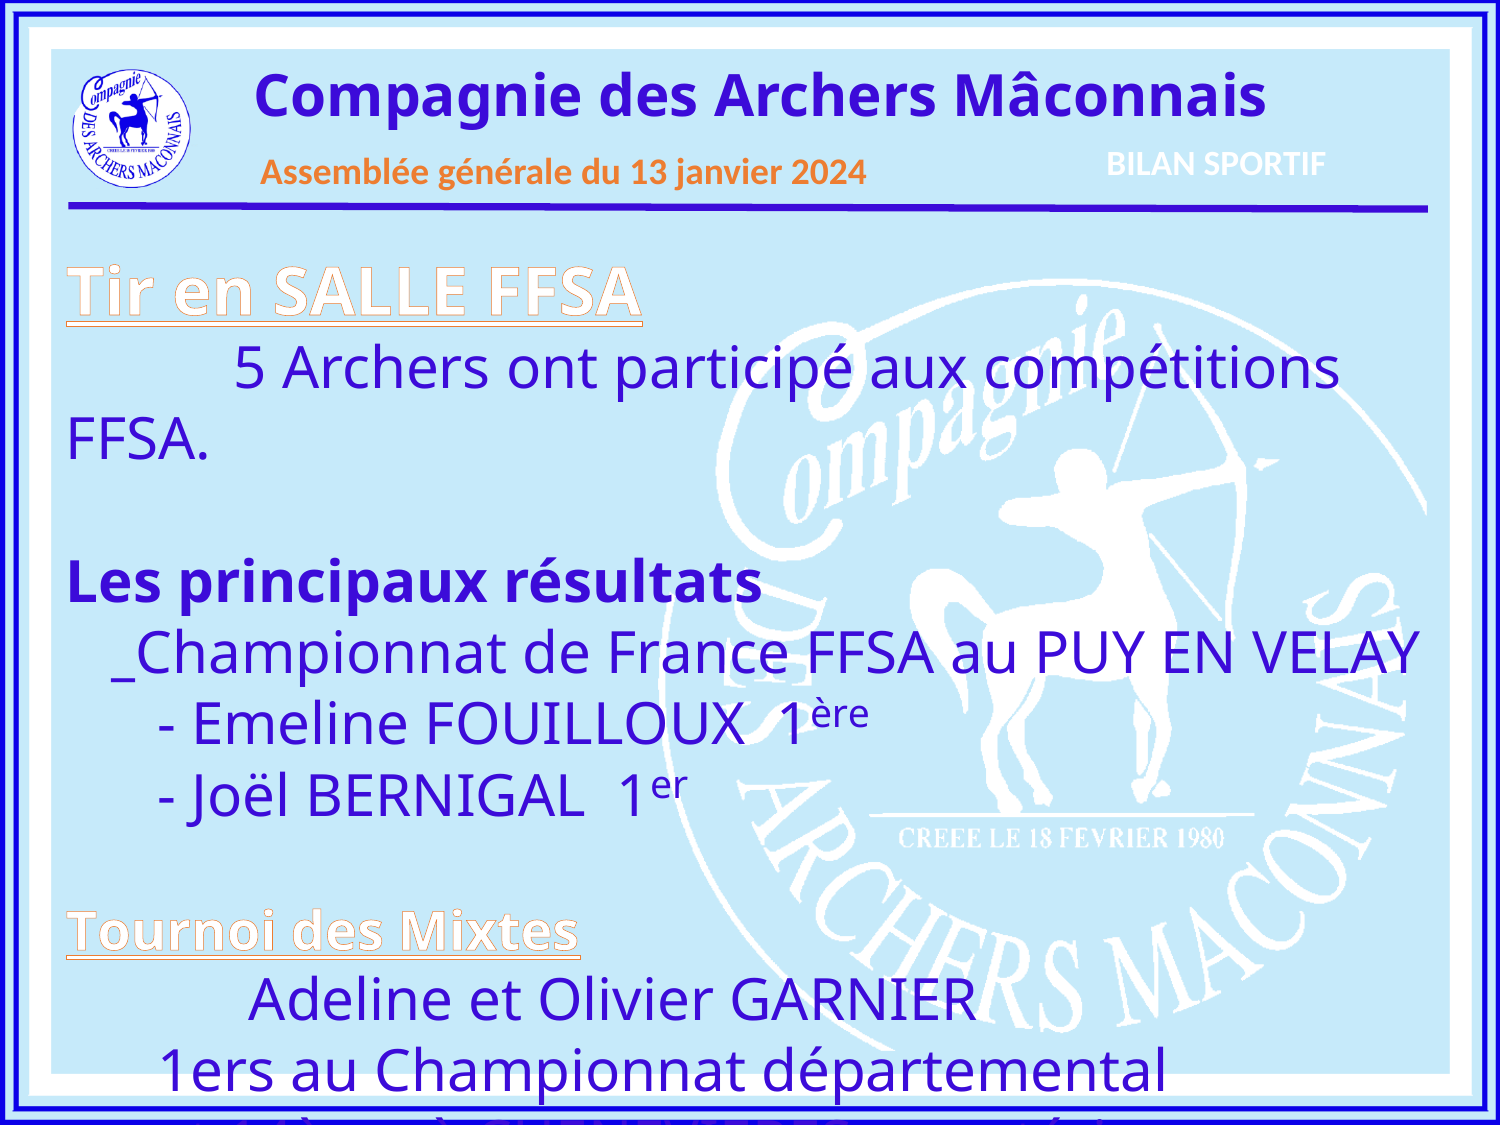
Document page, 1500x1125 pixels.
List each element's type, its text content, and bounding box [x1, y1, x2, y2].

text_box BILAN SPORTIF [1091, 145, 1445, 206]
title Compagnie des Archers Mâconnais [238, 57, 1307, 137]
subtitle Assemblée générale du 13 janvier 2024 [211, 144, 969, 202]
text_box Tir en SALLE FFSA 5 Archers ont participé aux compétitions FFSA. Les principaux résultats _Championnat de France FFSA au PUY EN VELAY - Emeline FOUILLOUX 1ère - Joël BERNIGAL 1er Tournoi des Mixtes Adeline et Olivier GARNIER 1ers au Championnat départemental et 14ème à CHENEVIERES en extérieur Les principaux résultats _Championnat de France FFSA au PUY EN VELAY - Emeline FOUILLOUX 1ère - Joël BERNIGAL 1er Tir en CAMPAGNE 6 Archers ont participé à 17 compétitions. [50, 242, 1448, 1068]
picture [68, 63, 198, 197]
